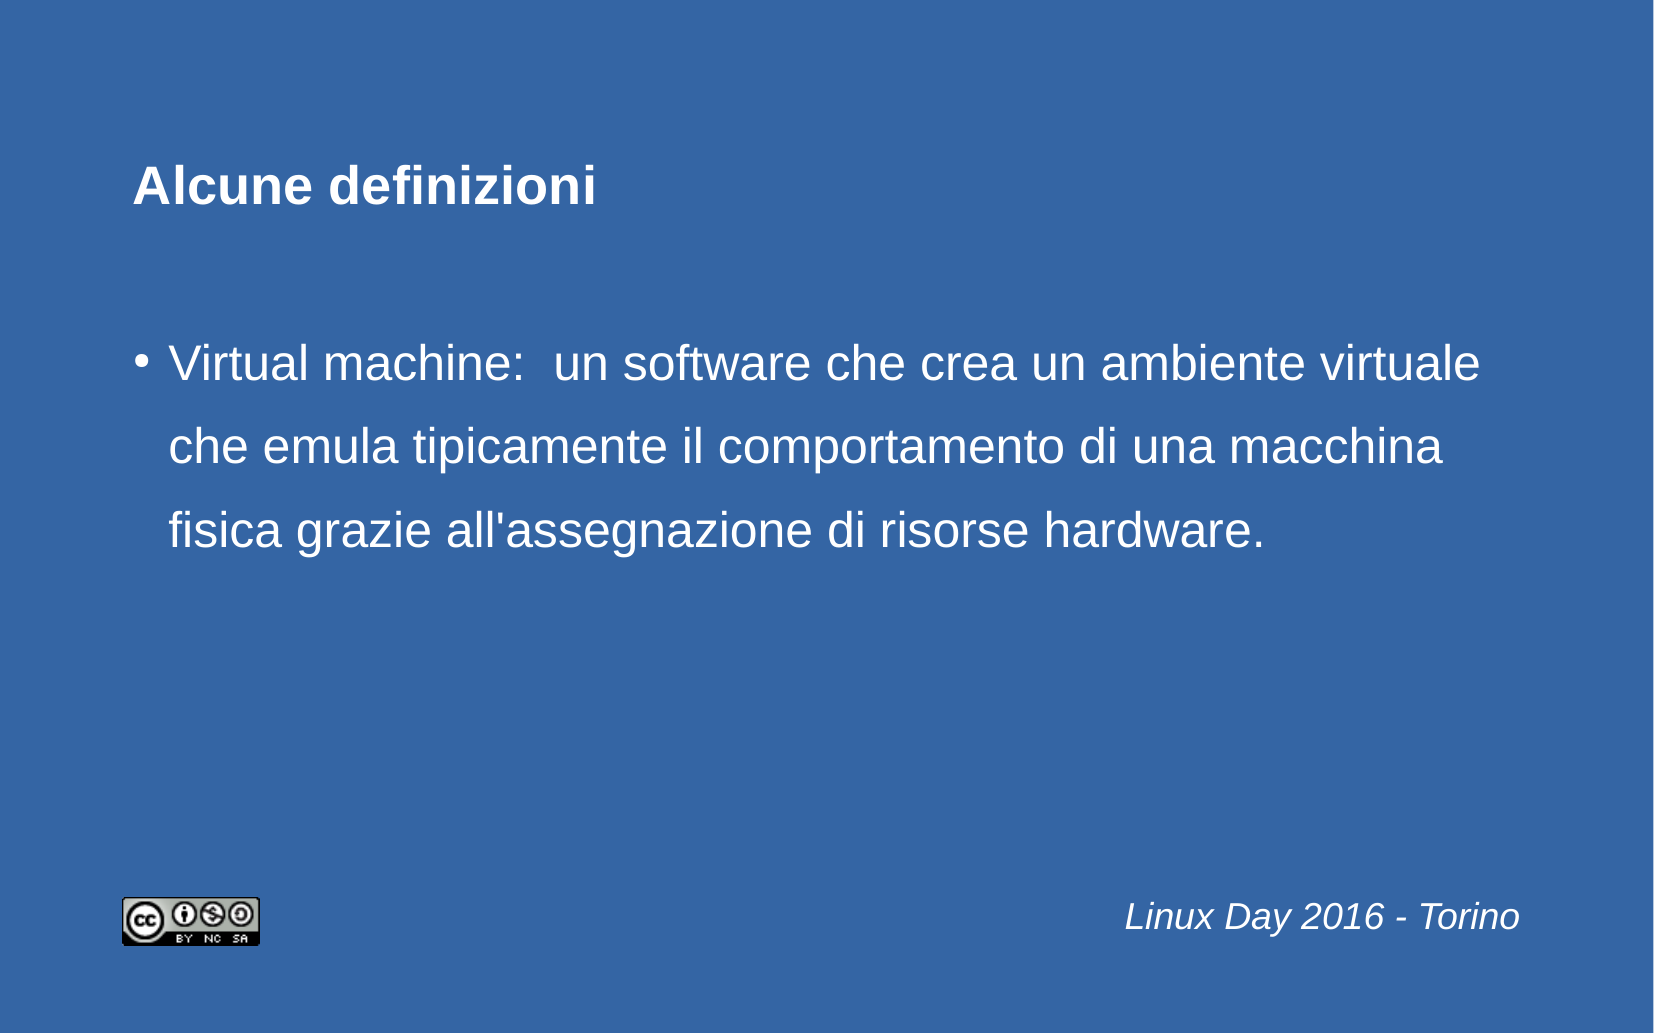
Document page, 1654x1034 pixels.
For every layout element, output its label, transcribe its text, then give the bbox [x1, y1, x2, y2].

text_box Alcune definizioni Virtual machine: un software che crea un ambiente virtuale che emula tipicamente il comportamento di una macchina fisica grazie all'assegnazione di risorse hardware. [118, 118, 1536, 870]
text_box Linux Day 2016 - Torino [1109, 887, 1536, 1034]
picture [122, 897, 260, 946]
